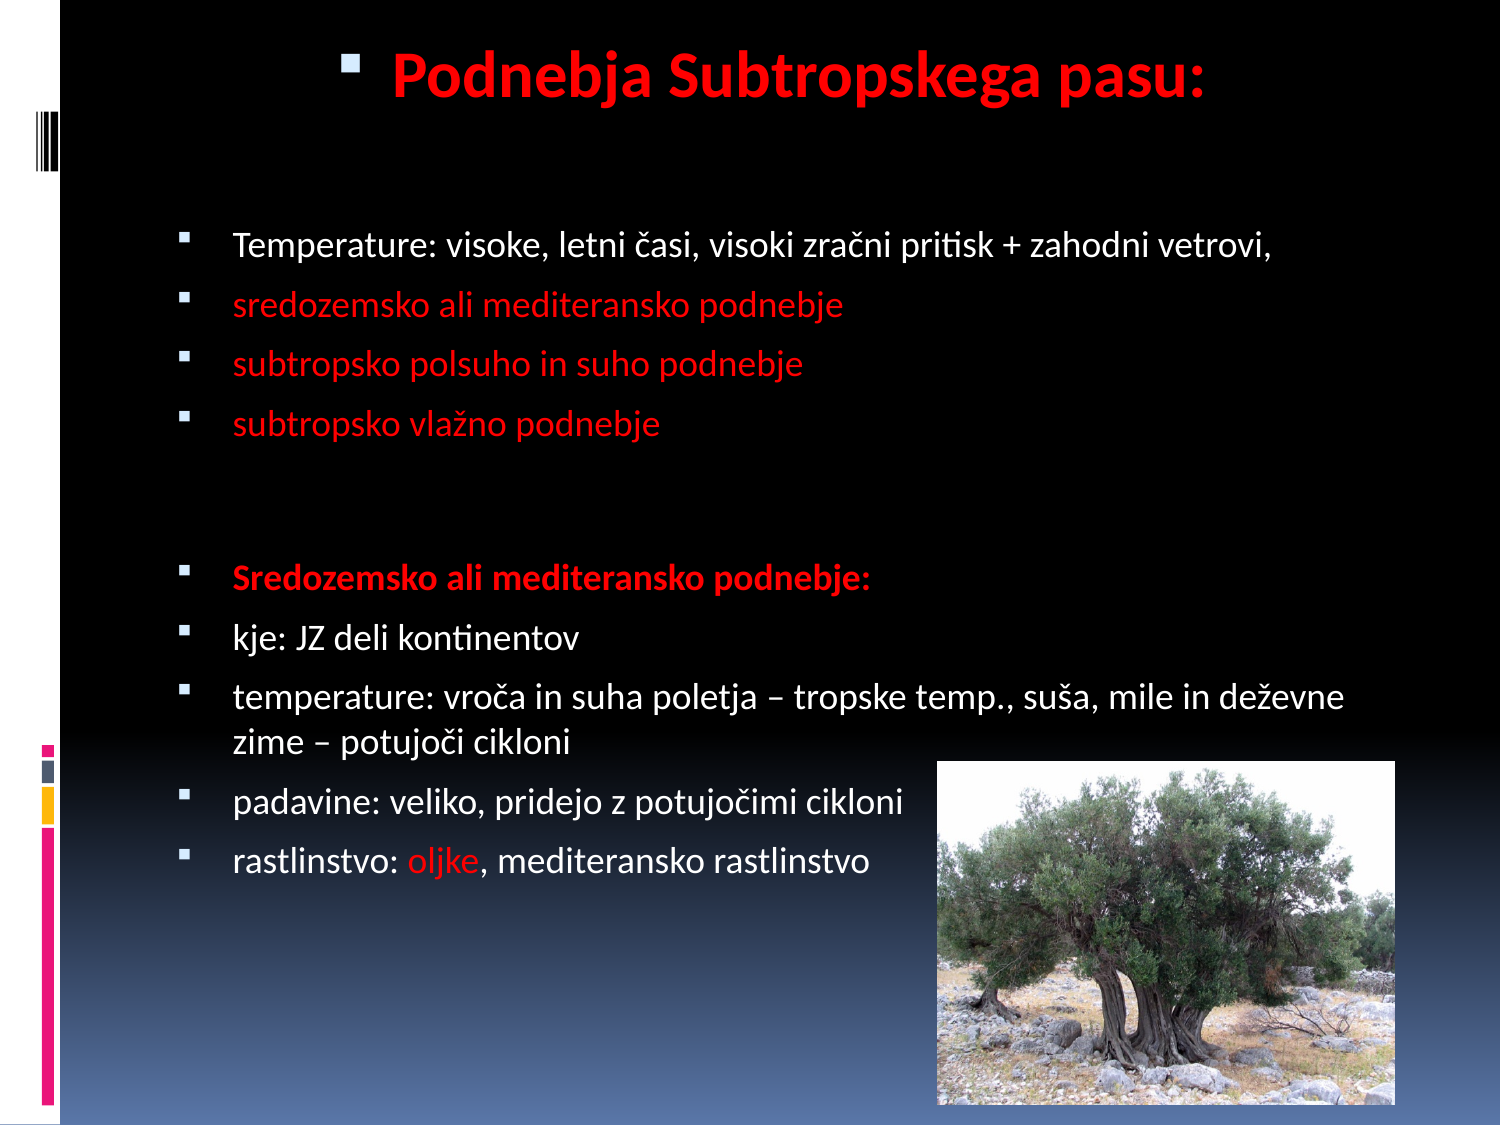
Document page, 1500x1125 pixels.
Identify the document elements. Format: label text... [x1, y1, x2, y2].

list Podnebja Subtropskega pasu: Temperature: visoke, letni časi, visoki zračni pritisk + zahodni vetrovi, sredozemsko ali mediteransko podnebje subtropsko polsuho in suho podnebje subtropsko vlažno podnebje Sredozemsko ali mediteransko podnebje: kje: JZ deli kontinentov temperature: vroča in suha poletja – tropske temp., suša, mile in deževne zime – potujoči cikloni padavine: veliko, pridejo z potujočimi cikloni rastlinstvo: oljke, mediteransko rastlinstvo [150, 23, 1383, 1067]
picture [937, 761, 1395, 1105]
